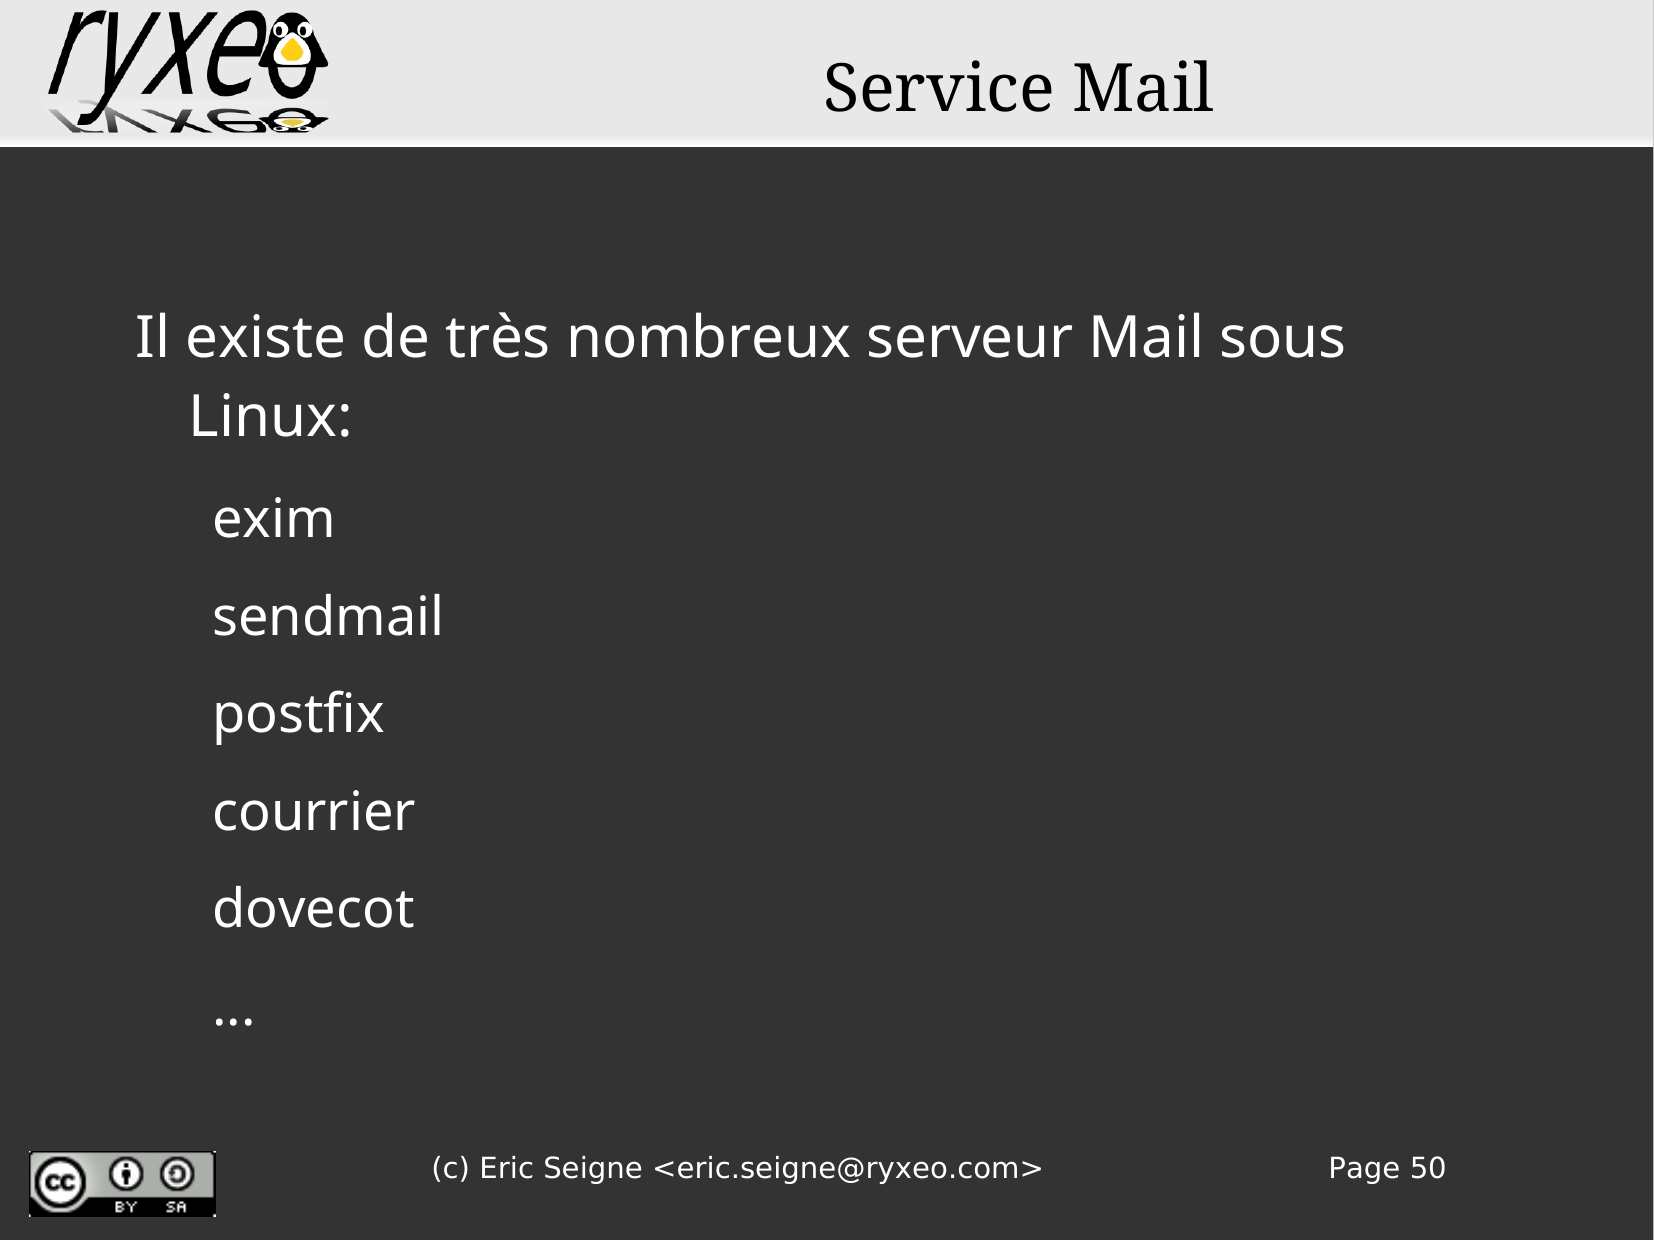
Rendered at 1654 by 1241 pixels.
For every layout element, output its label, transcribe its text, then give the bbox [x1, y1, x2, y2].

list Il existe de très nombreux serveur Mail sous Linux: exim sendmail postfix courrier dovecot ... [118, 295, 1522, 1117]
picture [29, 1151, 216, 1217]
picture [0, 0, 1654, 147]
title Service Mail [442, 36, 1595, 135]
